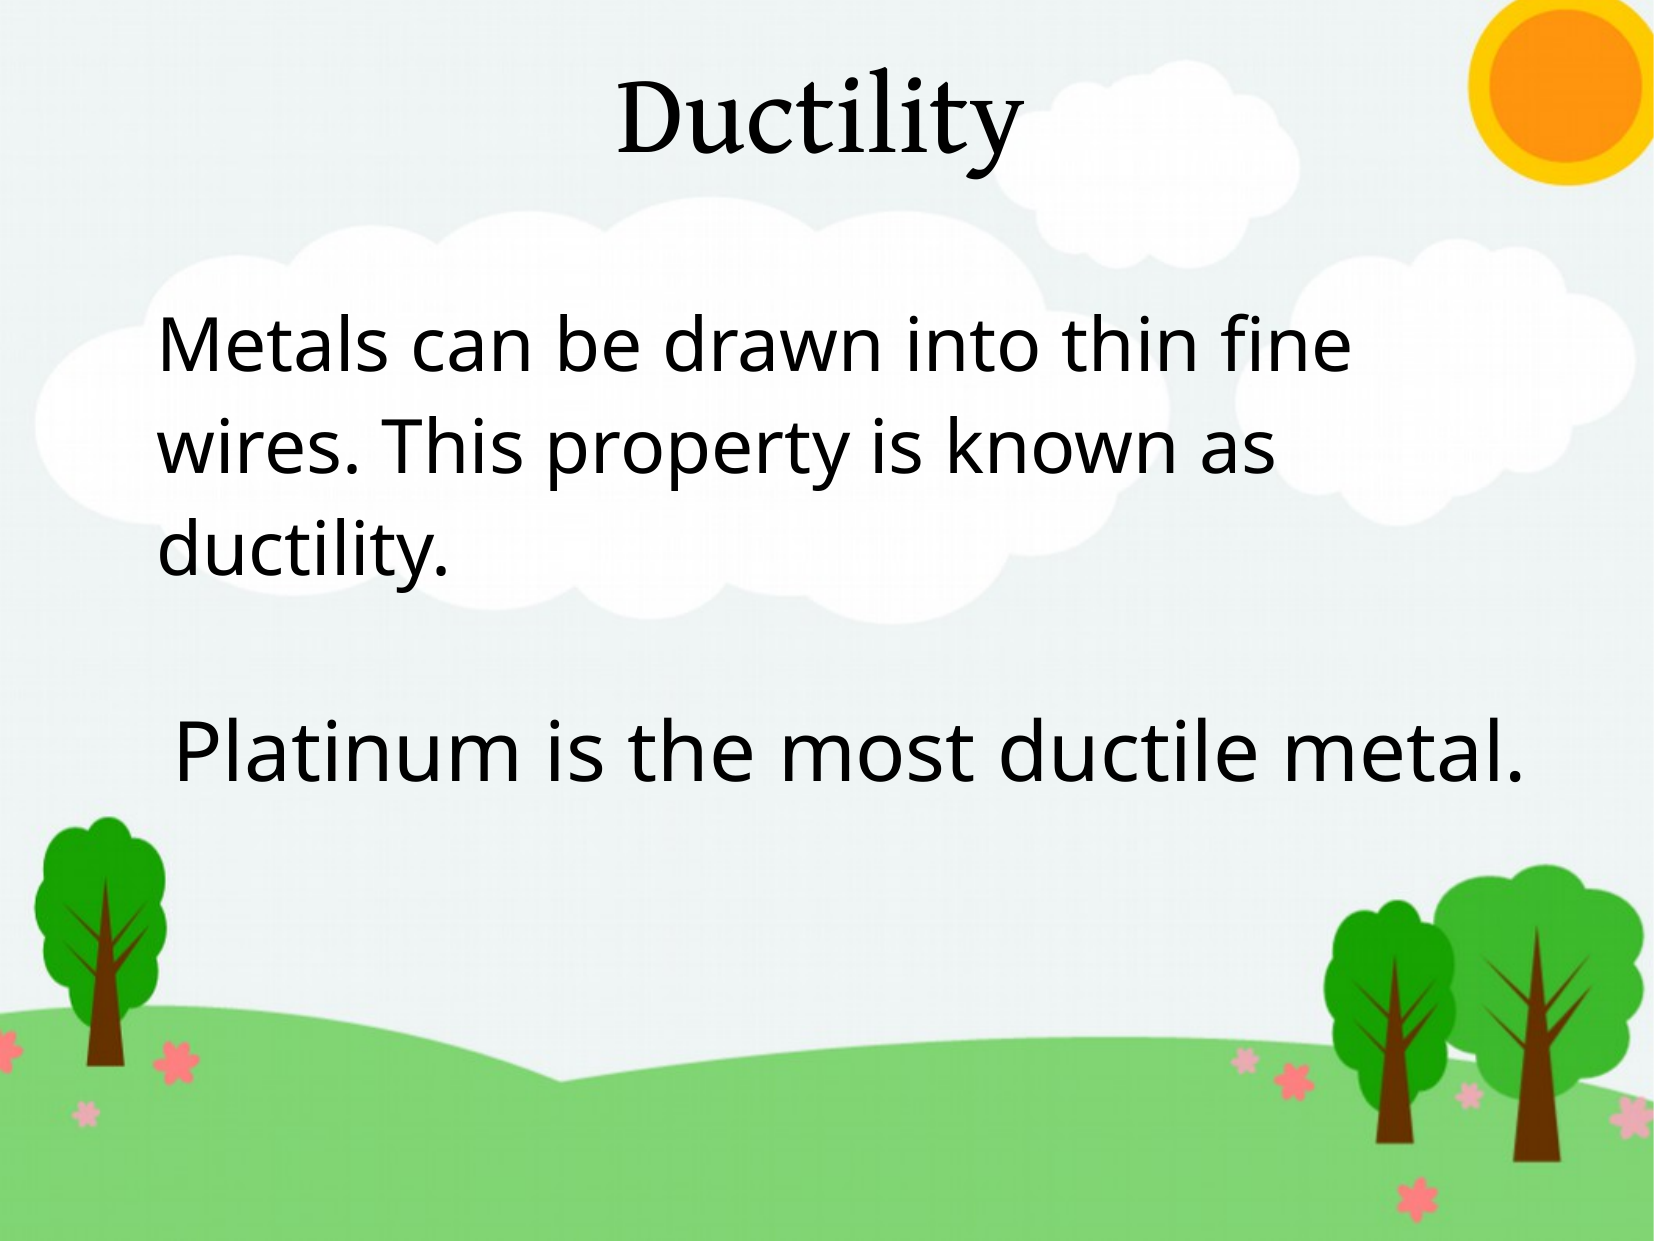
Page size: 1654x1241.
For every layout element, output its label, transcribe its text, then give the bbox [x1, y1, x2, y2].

text_box Platinum is the most ductile metal. [94, 685, 1607, 847]
picture [0, 0, 1654, 1241]
text_box Ductility [106, 47, 1536, 193]
text_box Metals can be drawn into thin fine wires. This property is known as ductility. [141, 283, 1477, 598]
